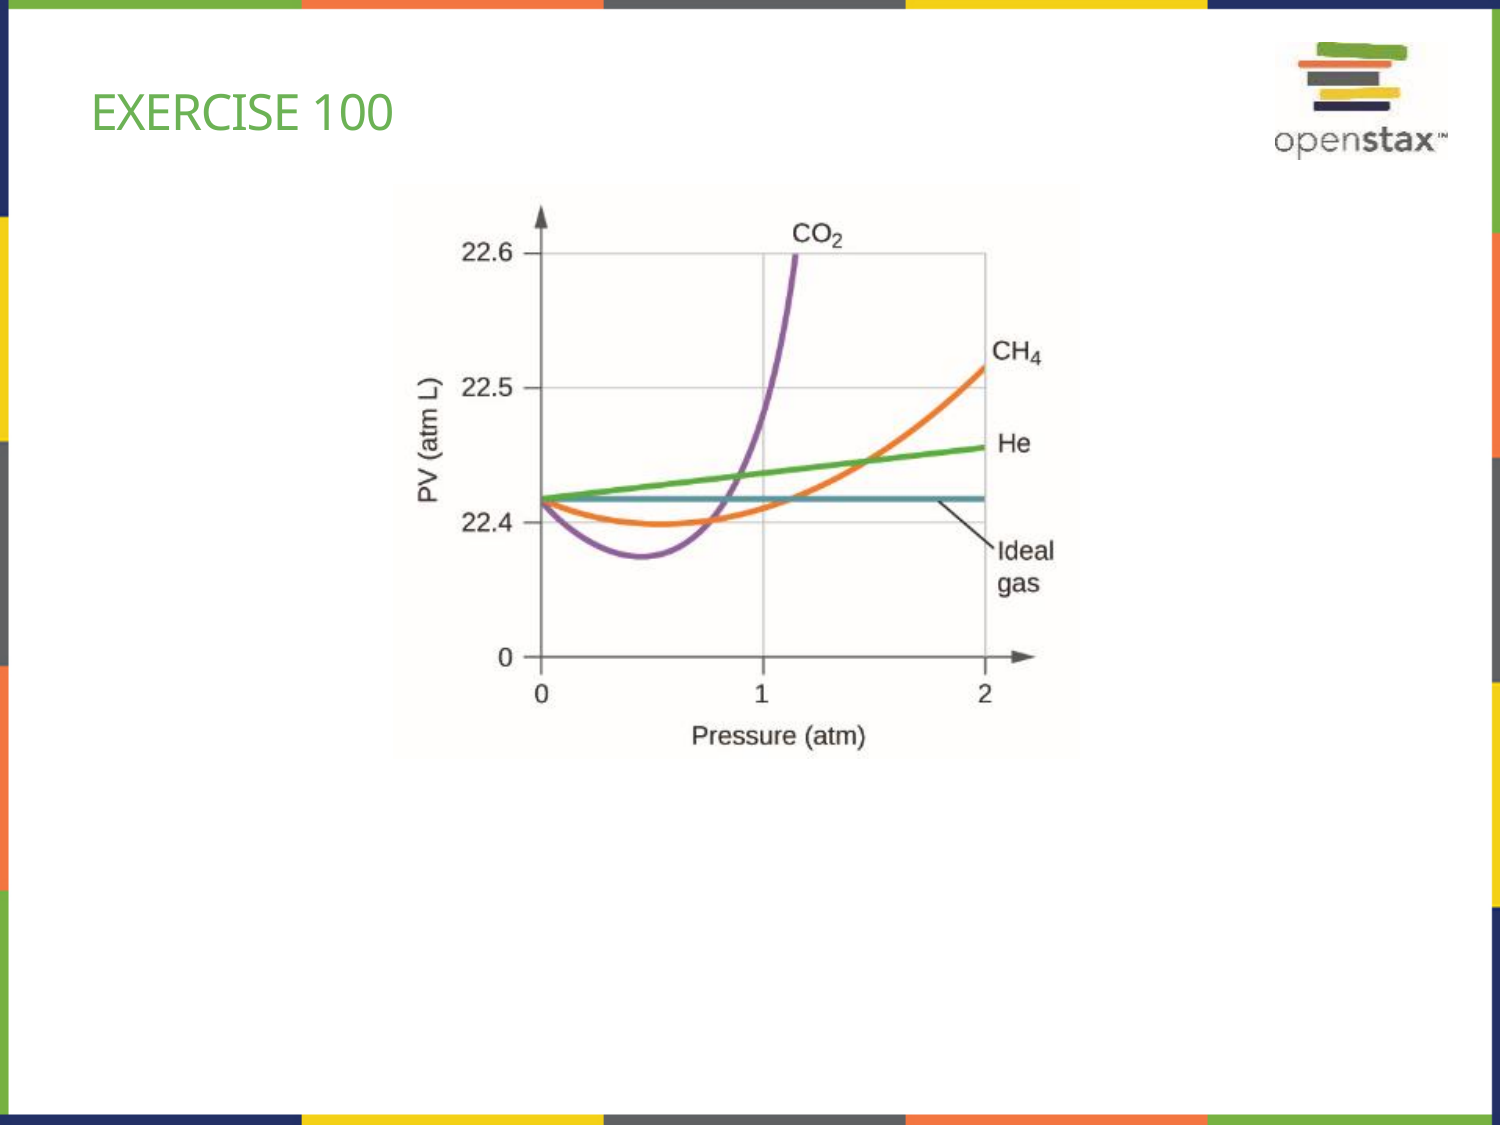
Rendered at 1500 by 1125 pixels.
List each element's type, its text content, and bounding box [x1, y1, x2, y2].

title Exercise 100 [75, 39, 1398, 148]
picture [0, 0, 1500, 1125]
